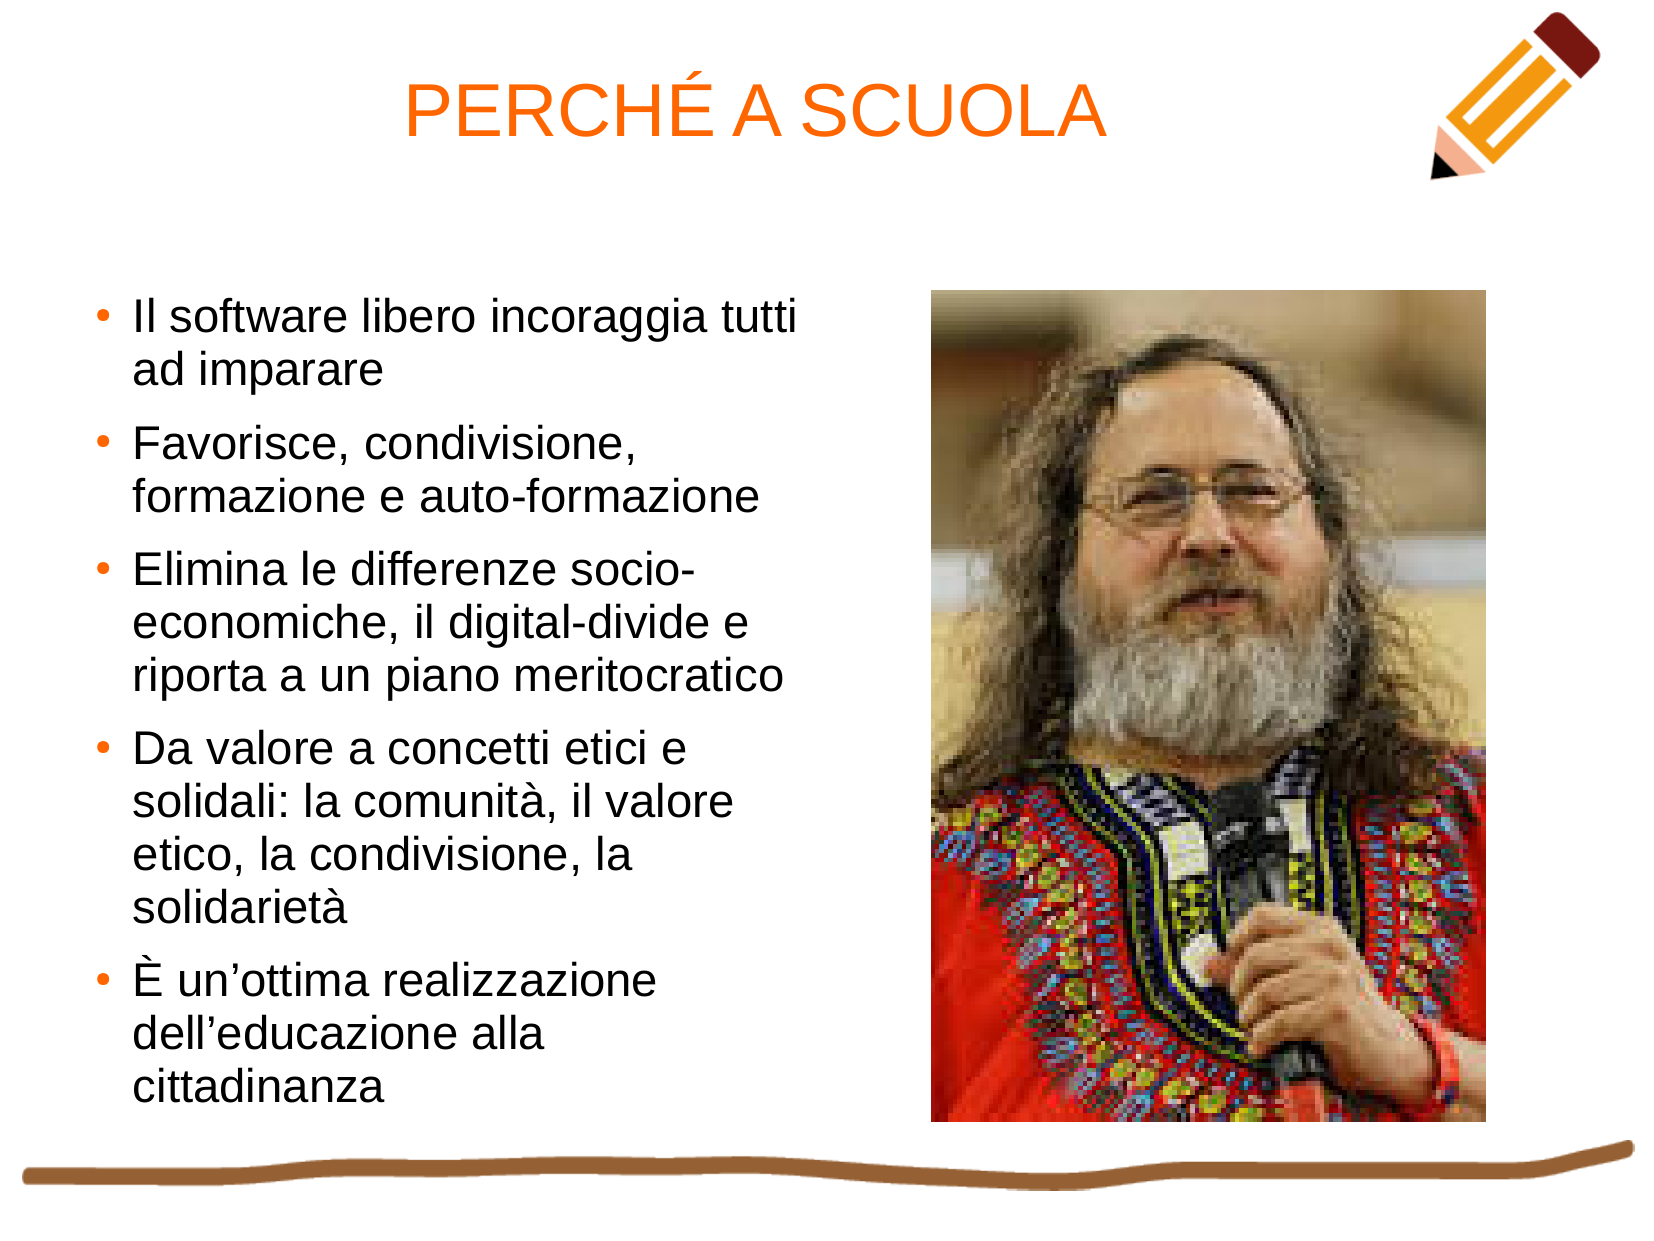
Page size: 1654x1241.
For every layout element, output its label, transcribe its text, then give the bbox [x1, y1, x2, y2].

picture [931, 290, 1486, 1122]
title PERCHÉ A SCUOLA [82, 49, 1430, 172]
picture [22, 1140, 1635, 1191]
picture [1430, 12, 1601, 181]
list Il software libero incoraggia tutti ad imparare Favorisce, condivisione, formazione e auto-formazione Elimina le differenze socio-economiche, il digital-divide e riporta a un piano meritocratico Da valore a concetti etici e solidali: la comunità, il valore etico, la condivisione, la solidarietà È un’ottima realizzazione dell’educazione alla cittadinanza [82, 290, 809, 1122]
